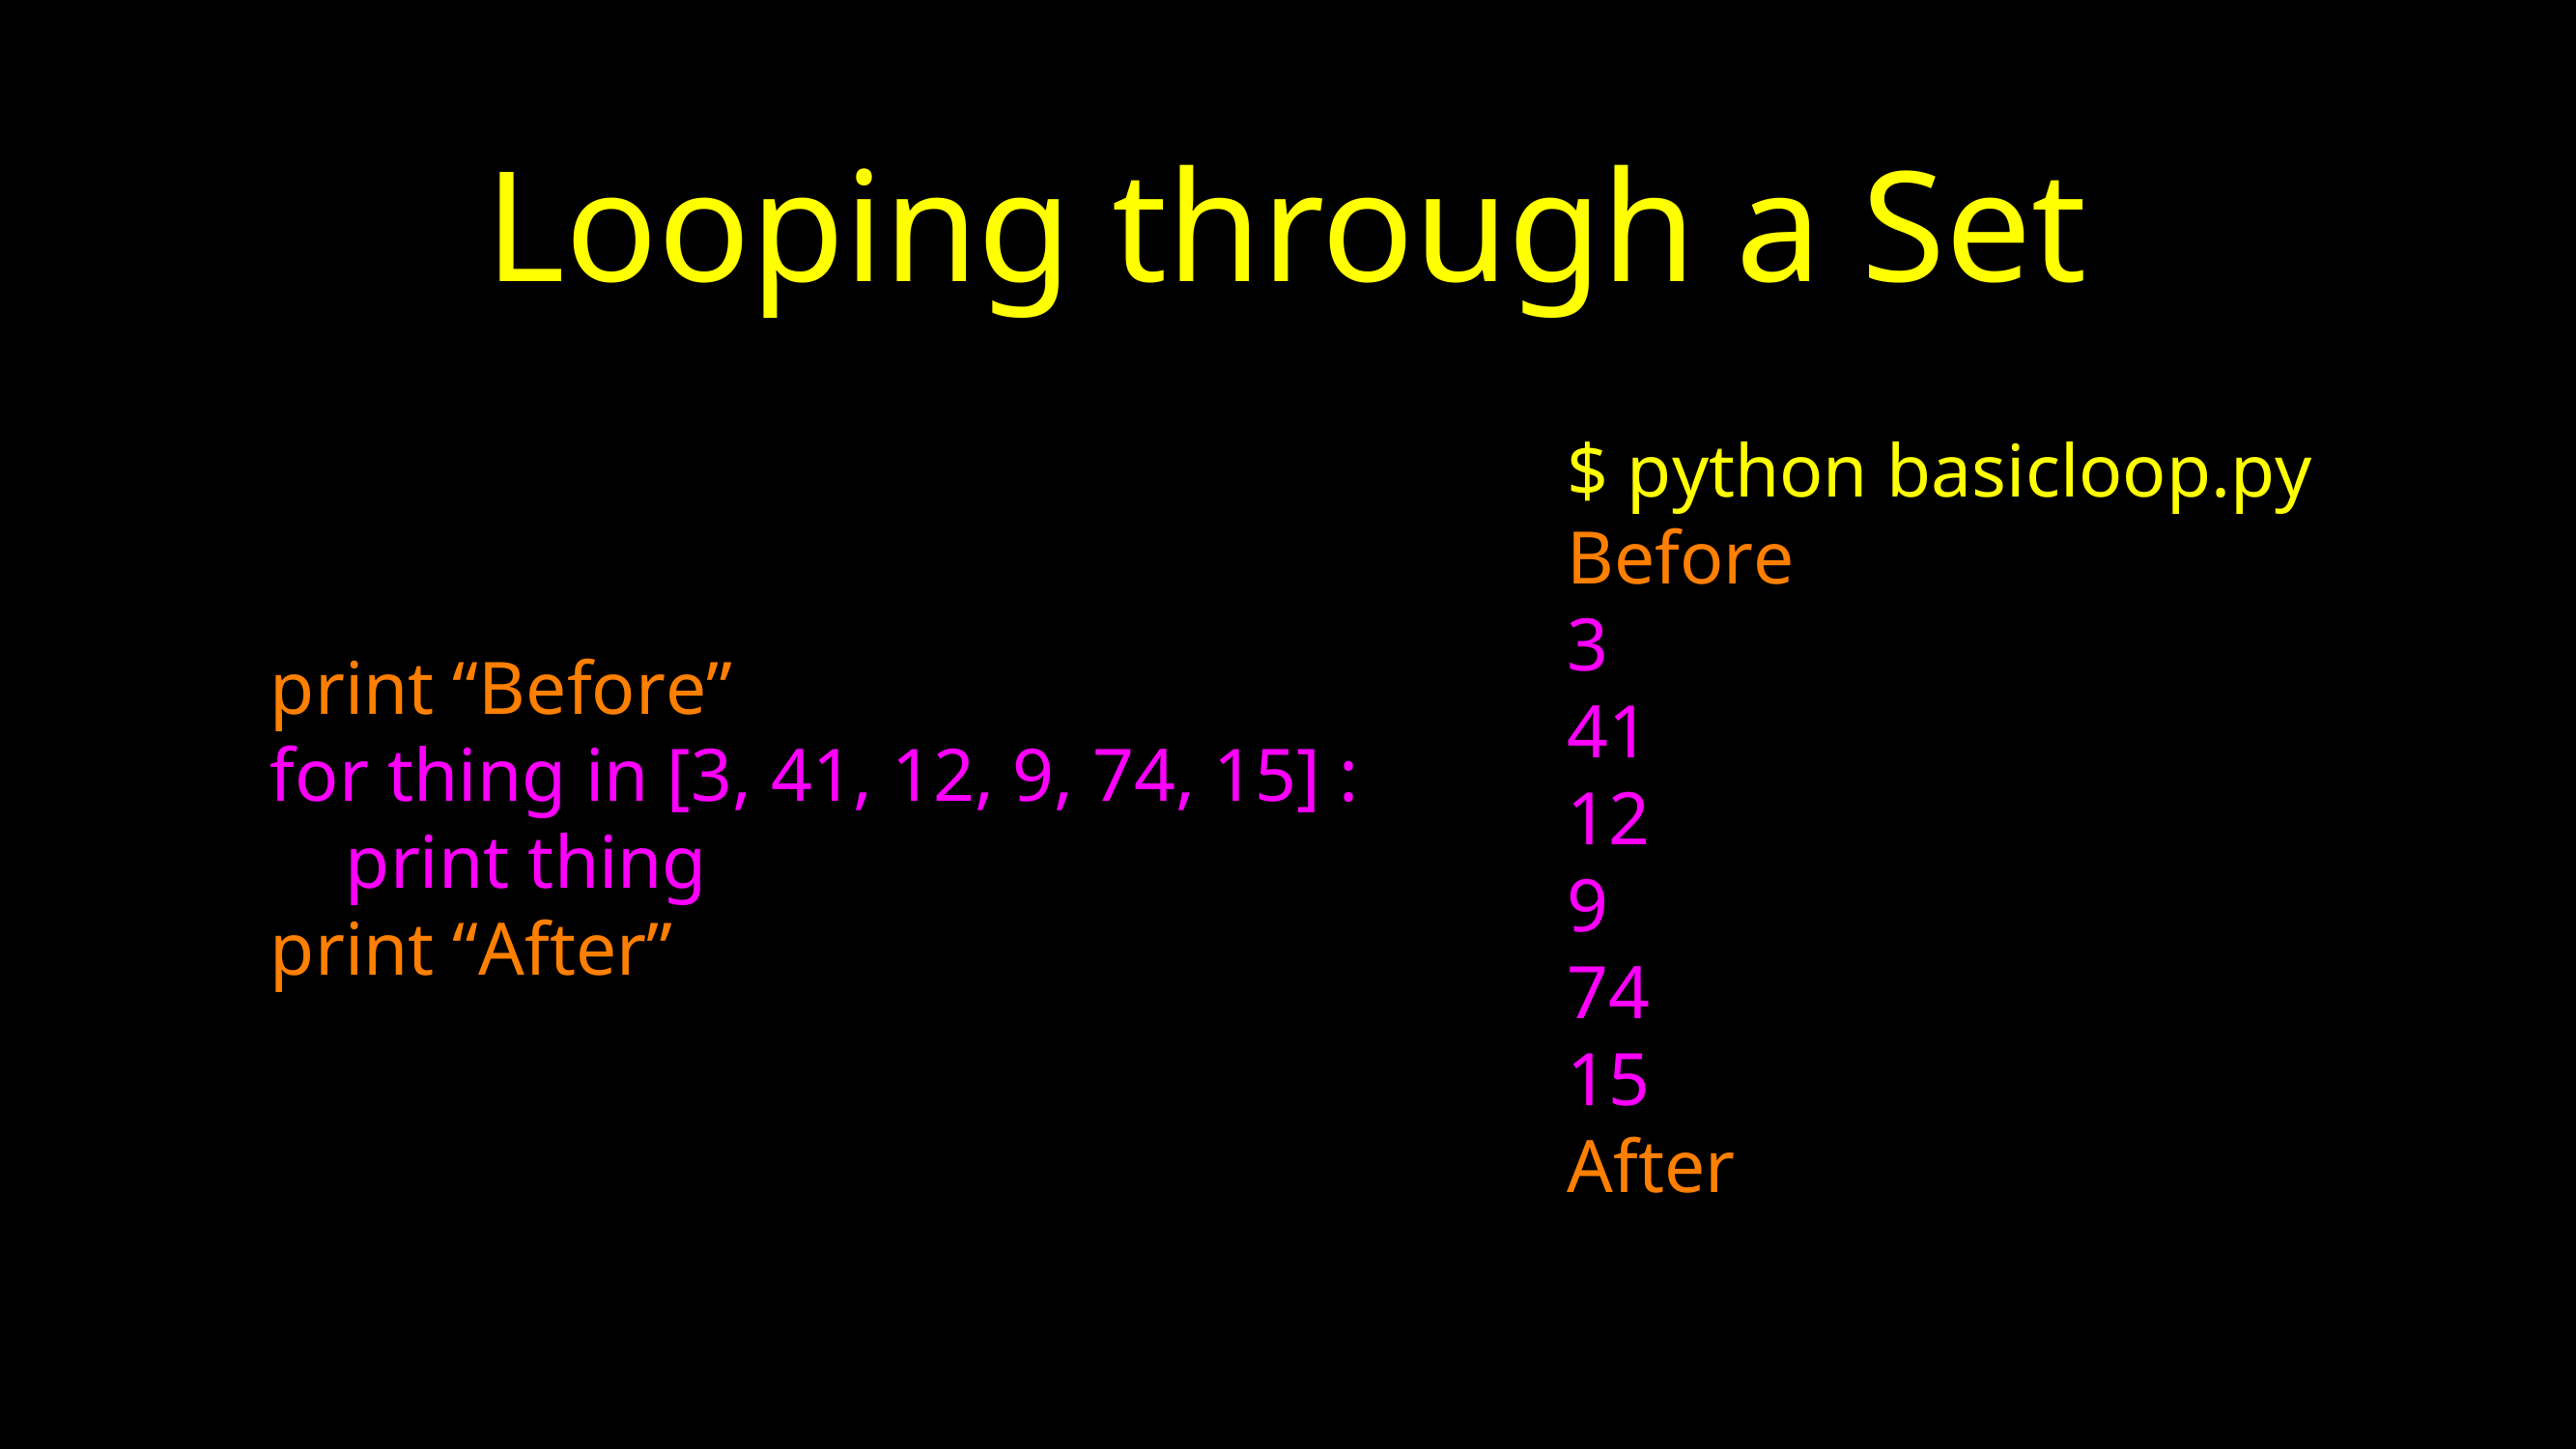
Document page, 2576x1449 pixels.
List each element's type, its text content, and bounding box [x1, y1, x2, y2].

text_box $ python basicloop.py Before 3 41 12 9 74 15 After [1567, 424, 2313, 1208]
title Looping through a Set [183, 38, 2392, 403]
text_box print “Before” for thing in [3, 41, 12, 9, 74, 15] : print thing print “After” [269, 641, 1360, 990]
